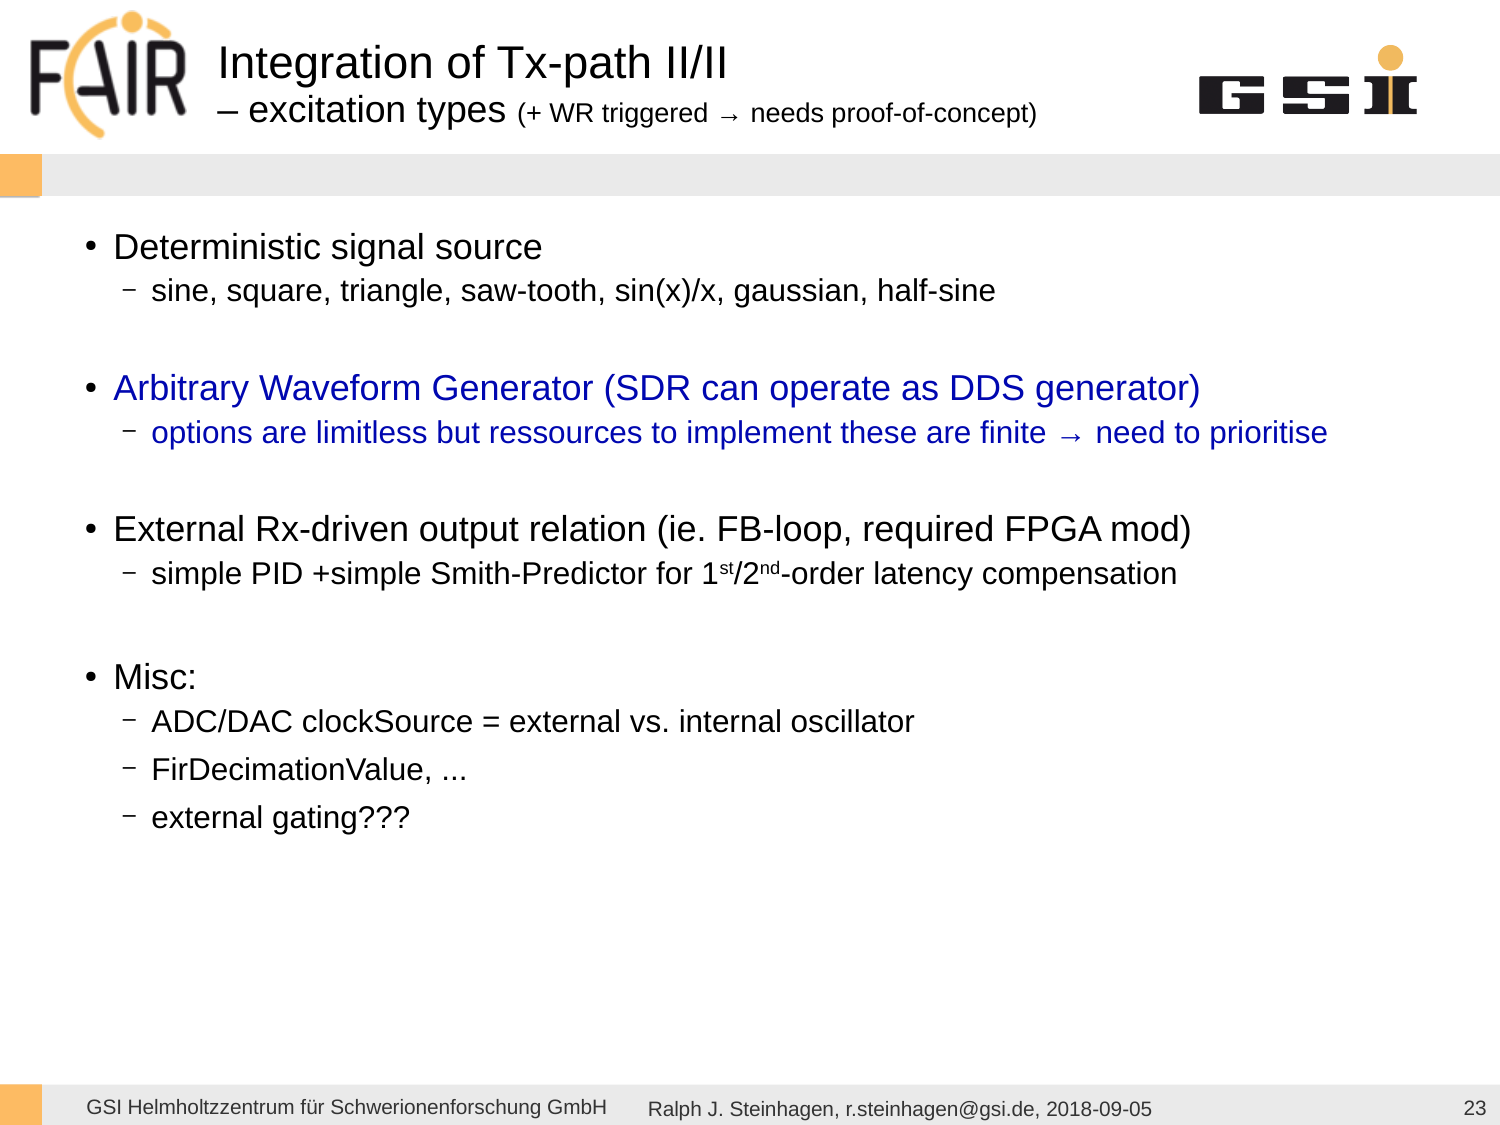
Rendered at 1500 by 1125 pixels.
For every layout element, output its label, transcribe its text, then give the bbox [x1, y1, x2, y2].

title Integration of Tx-path II/II – excitation types (+ WR triggered → needs proof-of-concept) [217, 20, 1109, 147]
list Deterministic signal source sine, square, triangle, saw-tooth, sin(x)/x, gaussian, half-sine Arbitrary Waveform Generator (SDR can operate as DDS generator) options are limitless but ressources to implement these are finite → need to prioritise External Rx-driven output relation (ie. FB-loop, required FPGA mod) simple PID +simple Smith-Predictor for 1st/2nd-order latency compensation Misc: ADC/DAC clockSource = external vs. internal oscillator FirDecimationValue, ... external gating??? [75, 226, 1425, 845]
picture [1197, 42, 1419, 117]
picture [30, 9, 187, 141]
